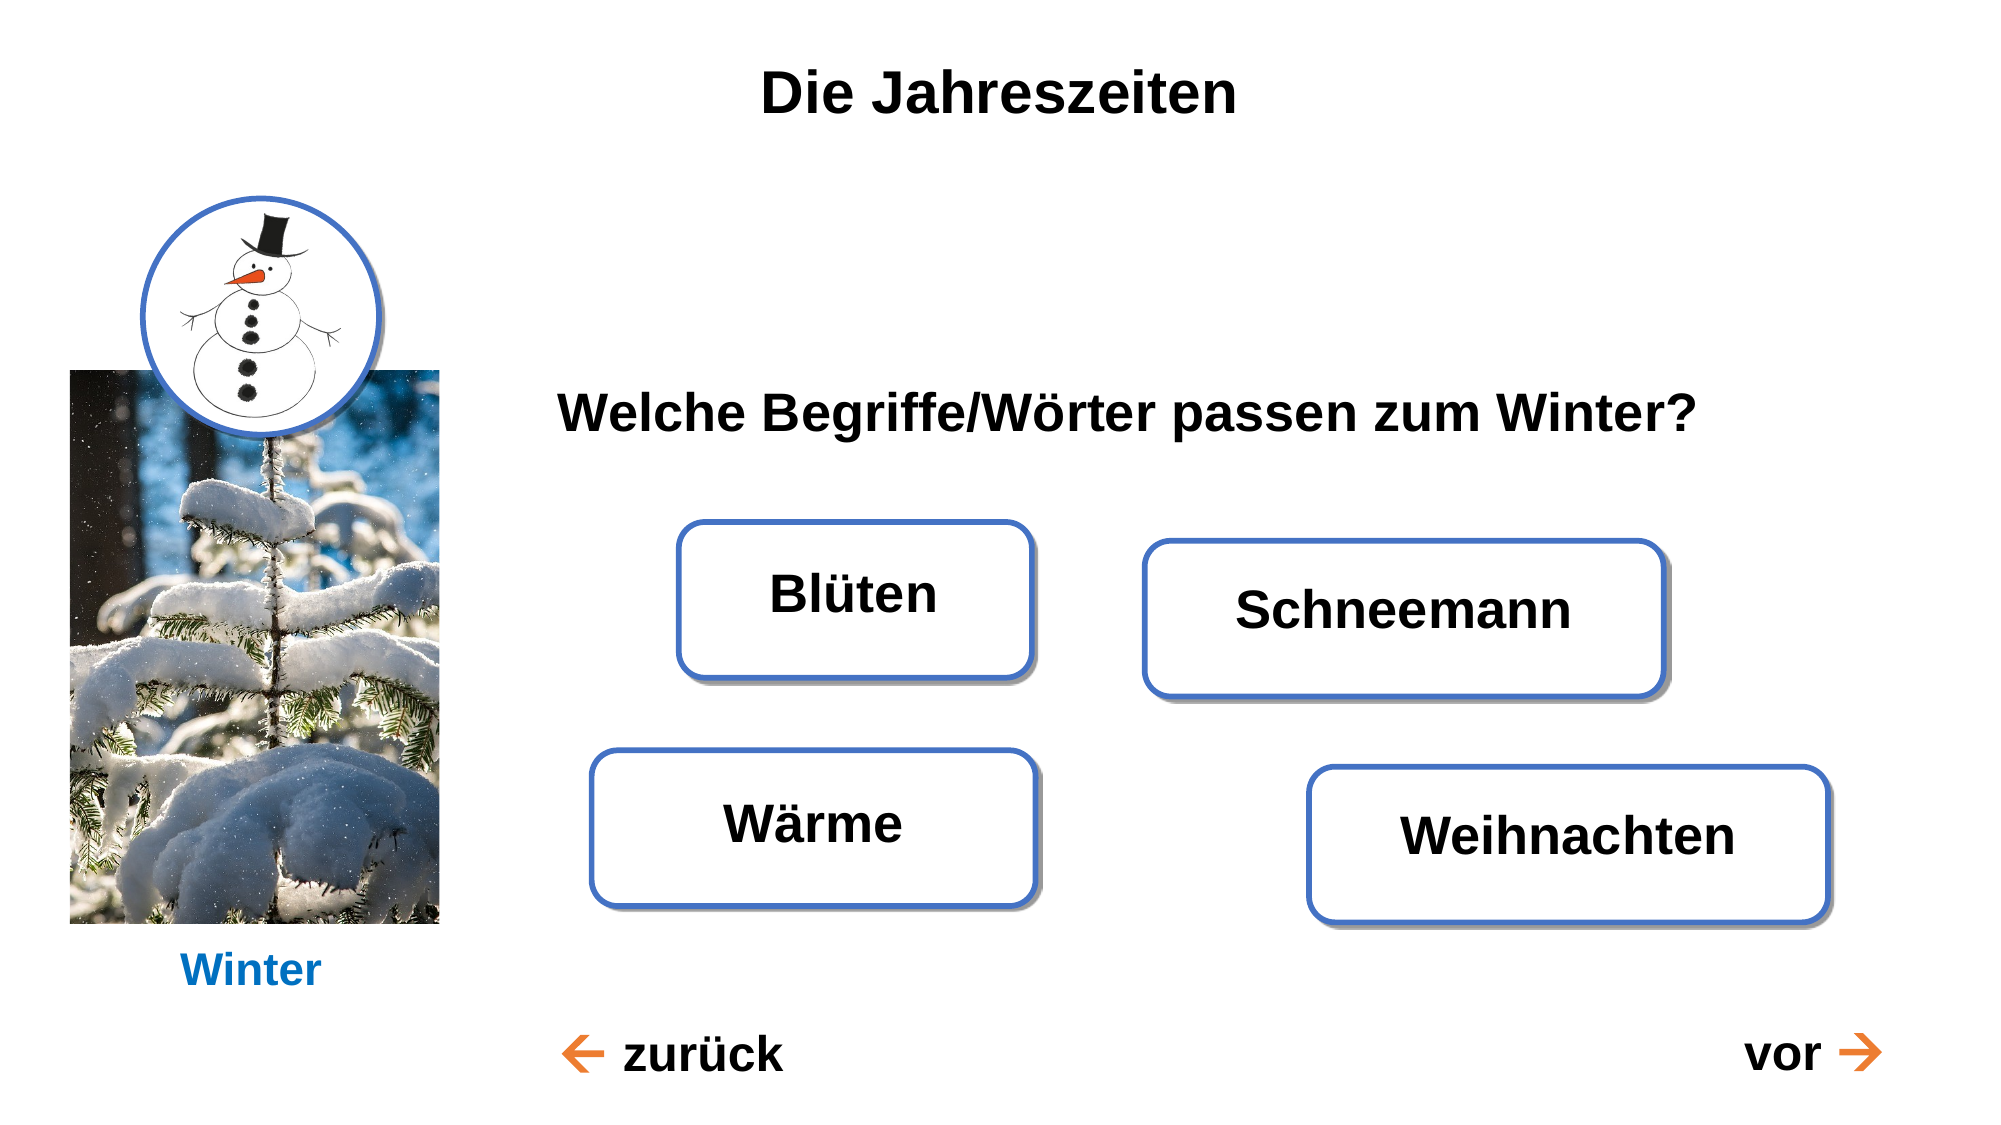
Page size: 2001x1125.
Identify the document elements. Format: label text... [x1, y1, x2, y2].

text_box [351, 240, 380, 393]
text_box [1144, 659, 1664, 697]
text_box Weihnachten [1309, 799, 1828, 885]
text_box Welche Begriffe/Wörter passen zum Winter? [542, 371, 1767, 450]
text_box [1309, 885, 1828, 923]
subtitle Winter [66, 938, 436, 1023]
text_box Blüten [678, 557, 1030, 642]
picture [69, 205, 440, 926]
text_box Schneemann [1144, 574, 1664, 659]
text_box [221, 428, 301, 435]
text_box [142, 238, 172, 395]
text_box Wärme [591, 787, 1036, 872]
text_box vor  [1729, 1019, 1908, 1104]
text_box [678, 521, 1032, 678]
text_box [1144, 540, 1664, 574]
text_box  zurück [543, 1021, 819, 1106]
text_box [591, 750, 1036, 787]
text_box Die Jahreszeiten [0, 58, 2000, 188]
text_box [222, 198, 300, 205]
text_box [591, 872, 1036, 907]
text_box [1309, 766, 1828, 799]
picture [386, 370, 395, 378]
